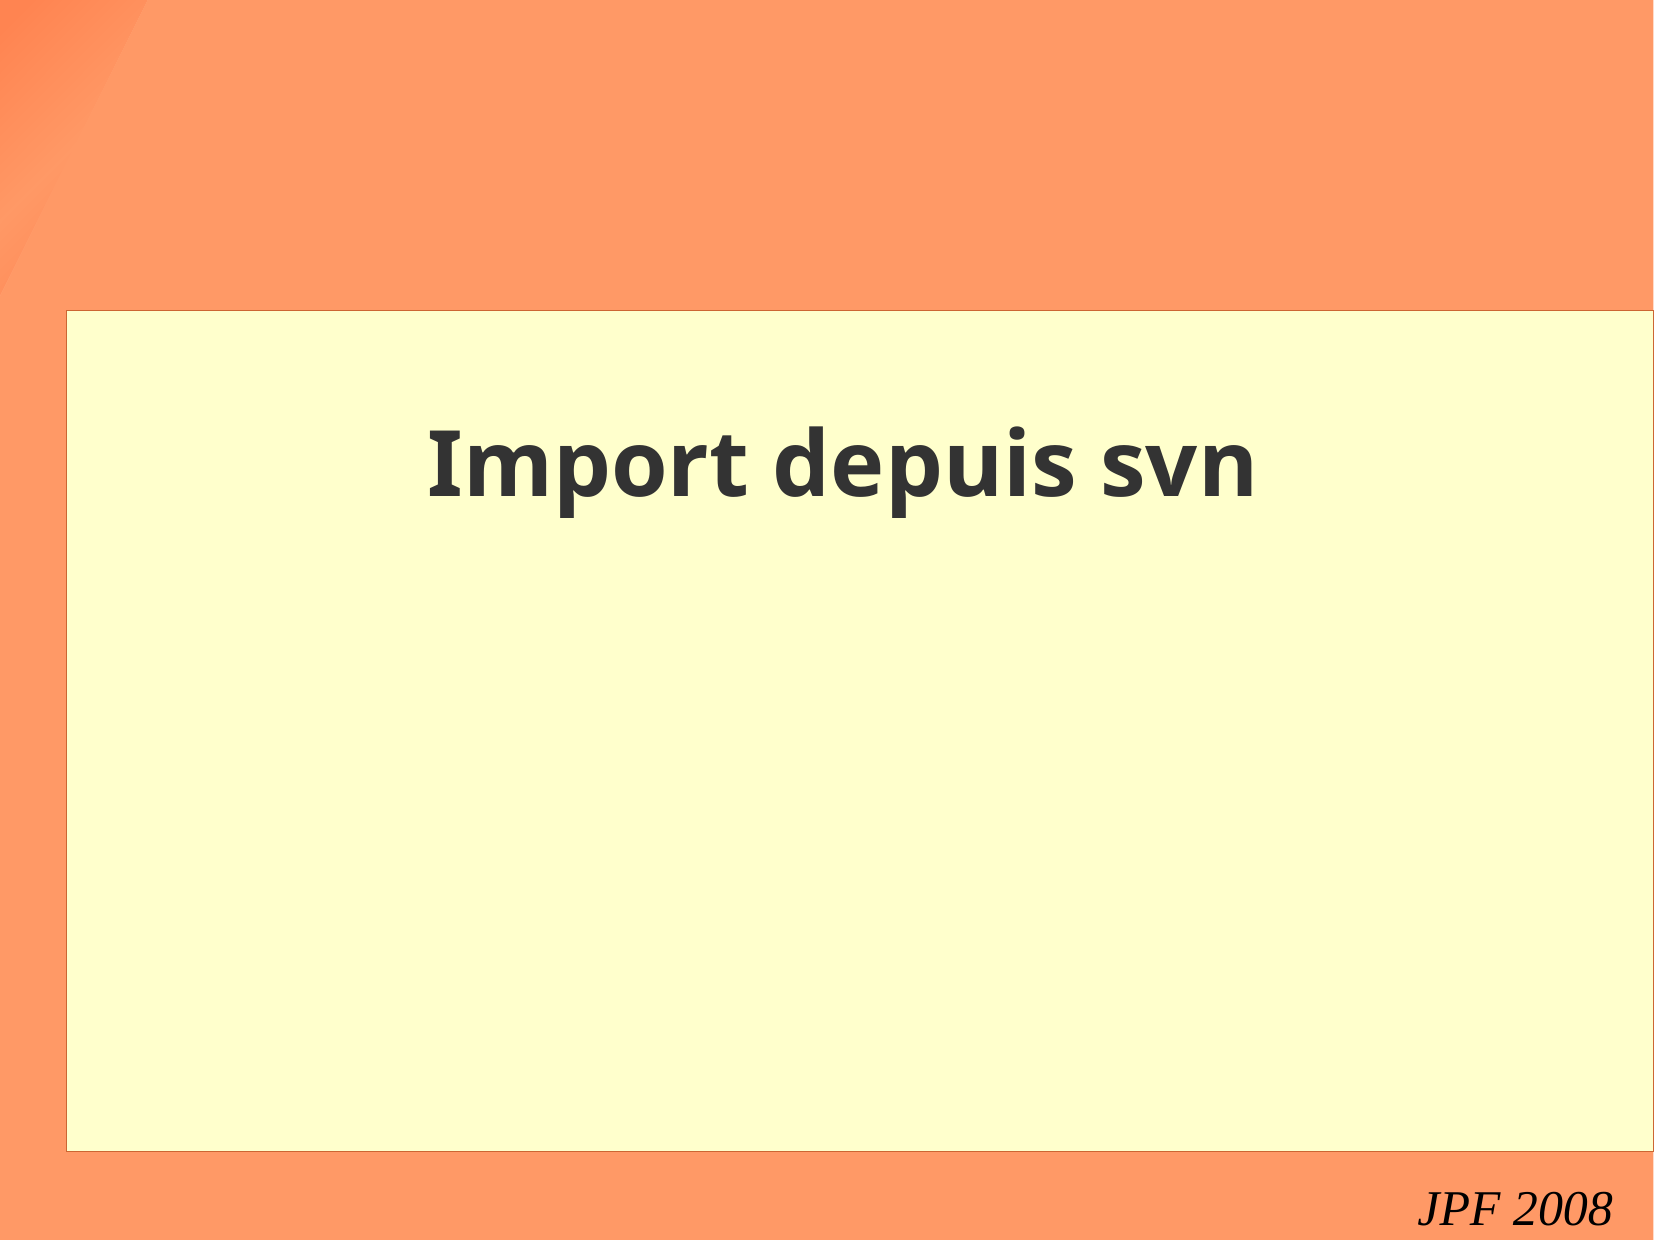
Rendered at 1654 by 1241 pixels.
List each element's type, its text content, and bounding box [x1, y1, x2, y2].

title Import depuis svn [227, 356, 1459, 565]
